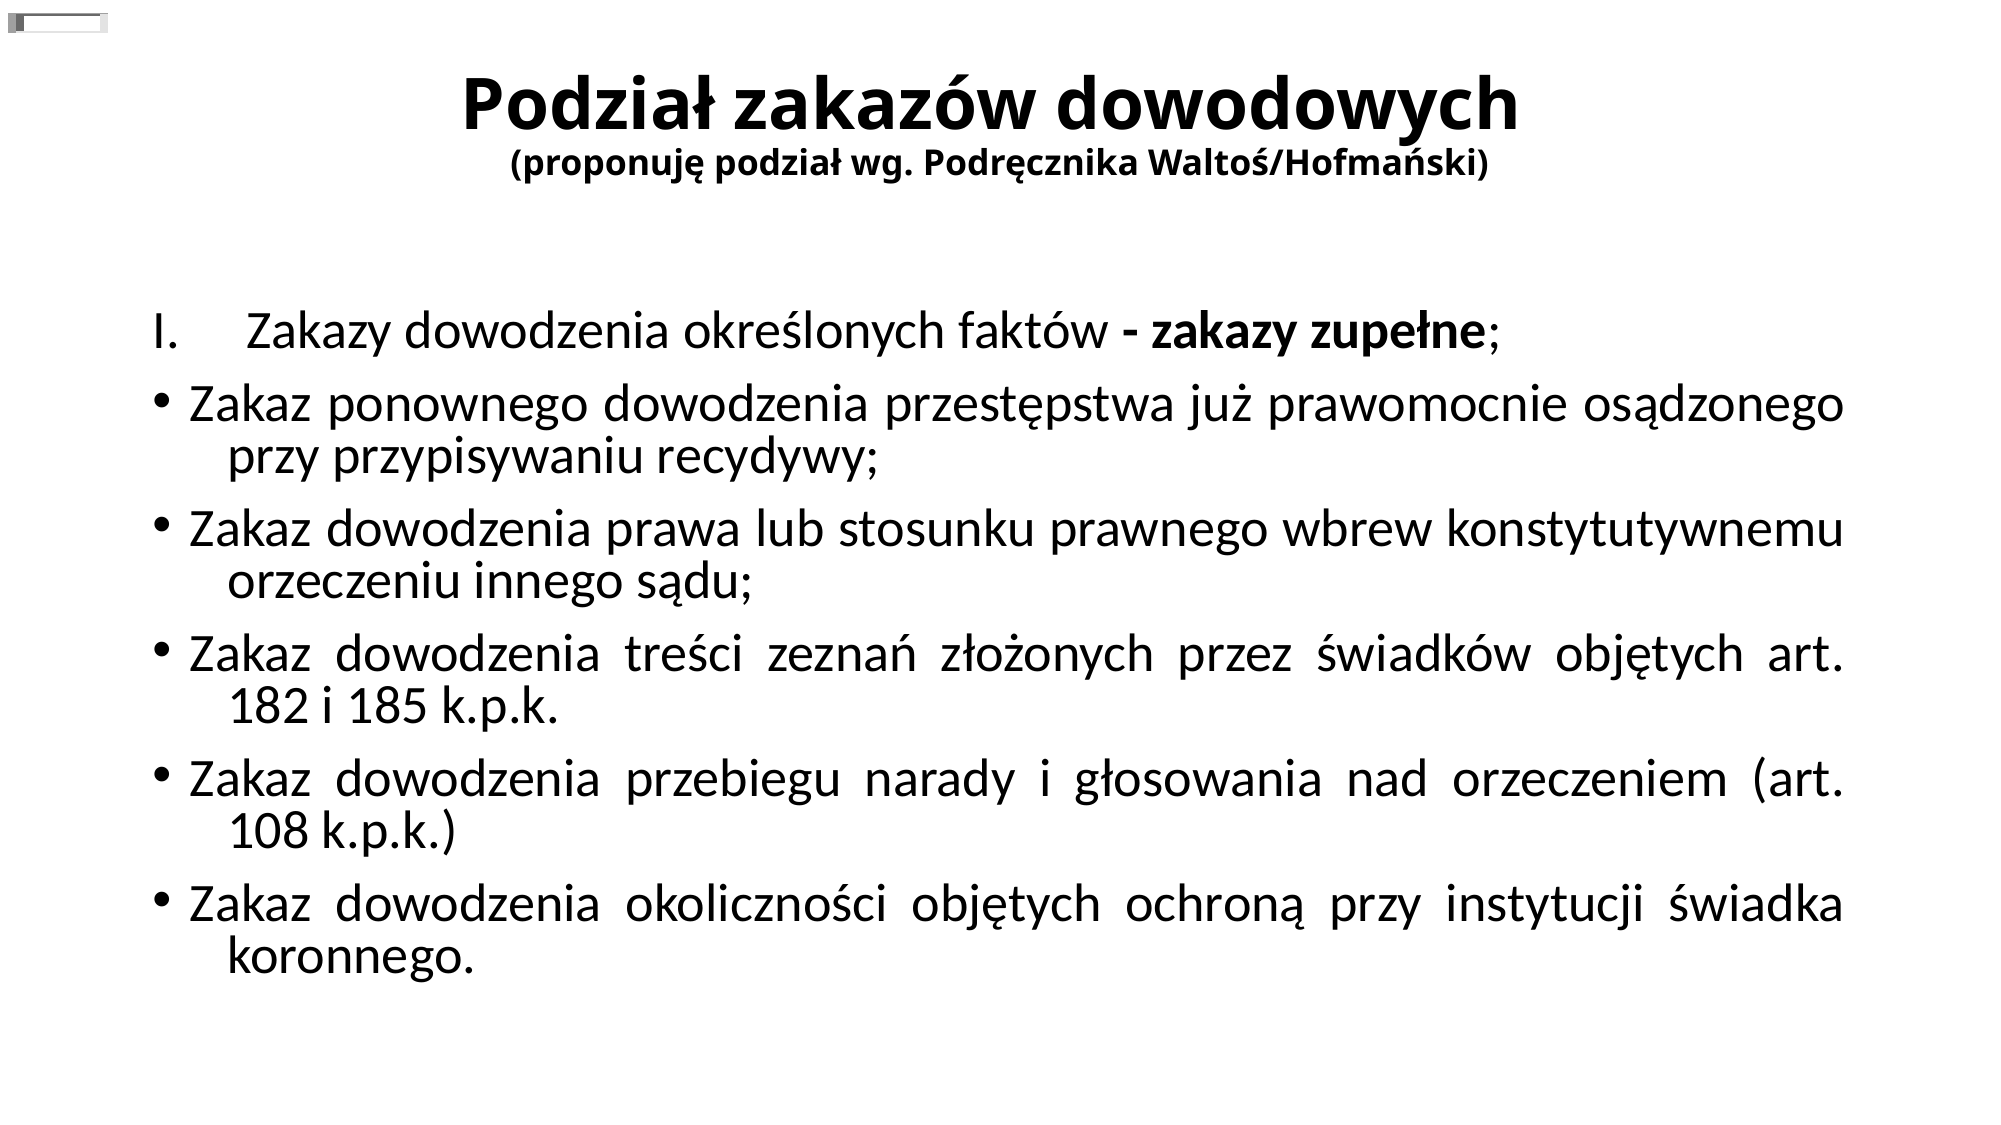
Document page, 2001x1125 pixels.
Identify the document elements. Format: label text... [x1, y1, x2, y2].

picture [0, 0, 226, 51]
title Podział zakazów dowodowych (proponuję podział wg. Podręcznika Waltoś/Hofmański) [137, 59, 1863, 278]
list Zakazy dowodzenia określonych faktów - zakazy zupełne; Zakaz ponownego dowodzenia przestępstwa już prawomocnie osądzonego przy przypisywaniu recydywy; Zakaz dowodzenia prawa lub stosunku prawnego wbrew konstytutywnemu orzeczeniu innego sądu; Zakaz dowodzenia treści zeznań złożonych przez świadków objętych art. 182 i 185 k.p.k. Zakaz dowodzenia przebiegu narady i głosowania nad orzeczeniem (art. 108 k.p.k.) Zakaz dowodzenia okoliczności objętych ochroną przy instytucji świadka koronnego. [137, 299, 1863, 1014]
